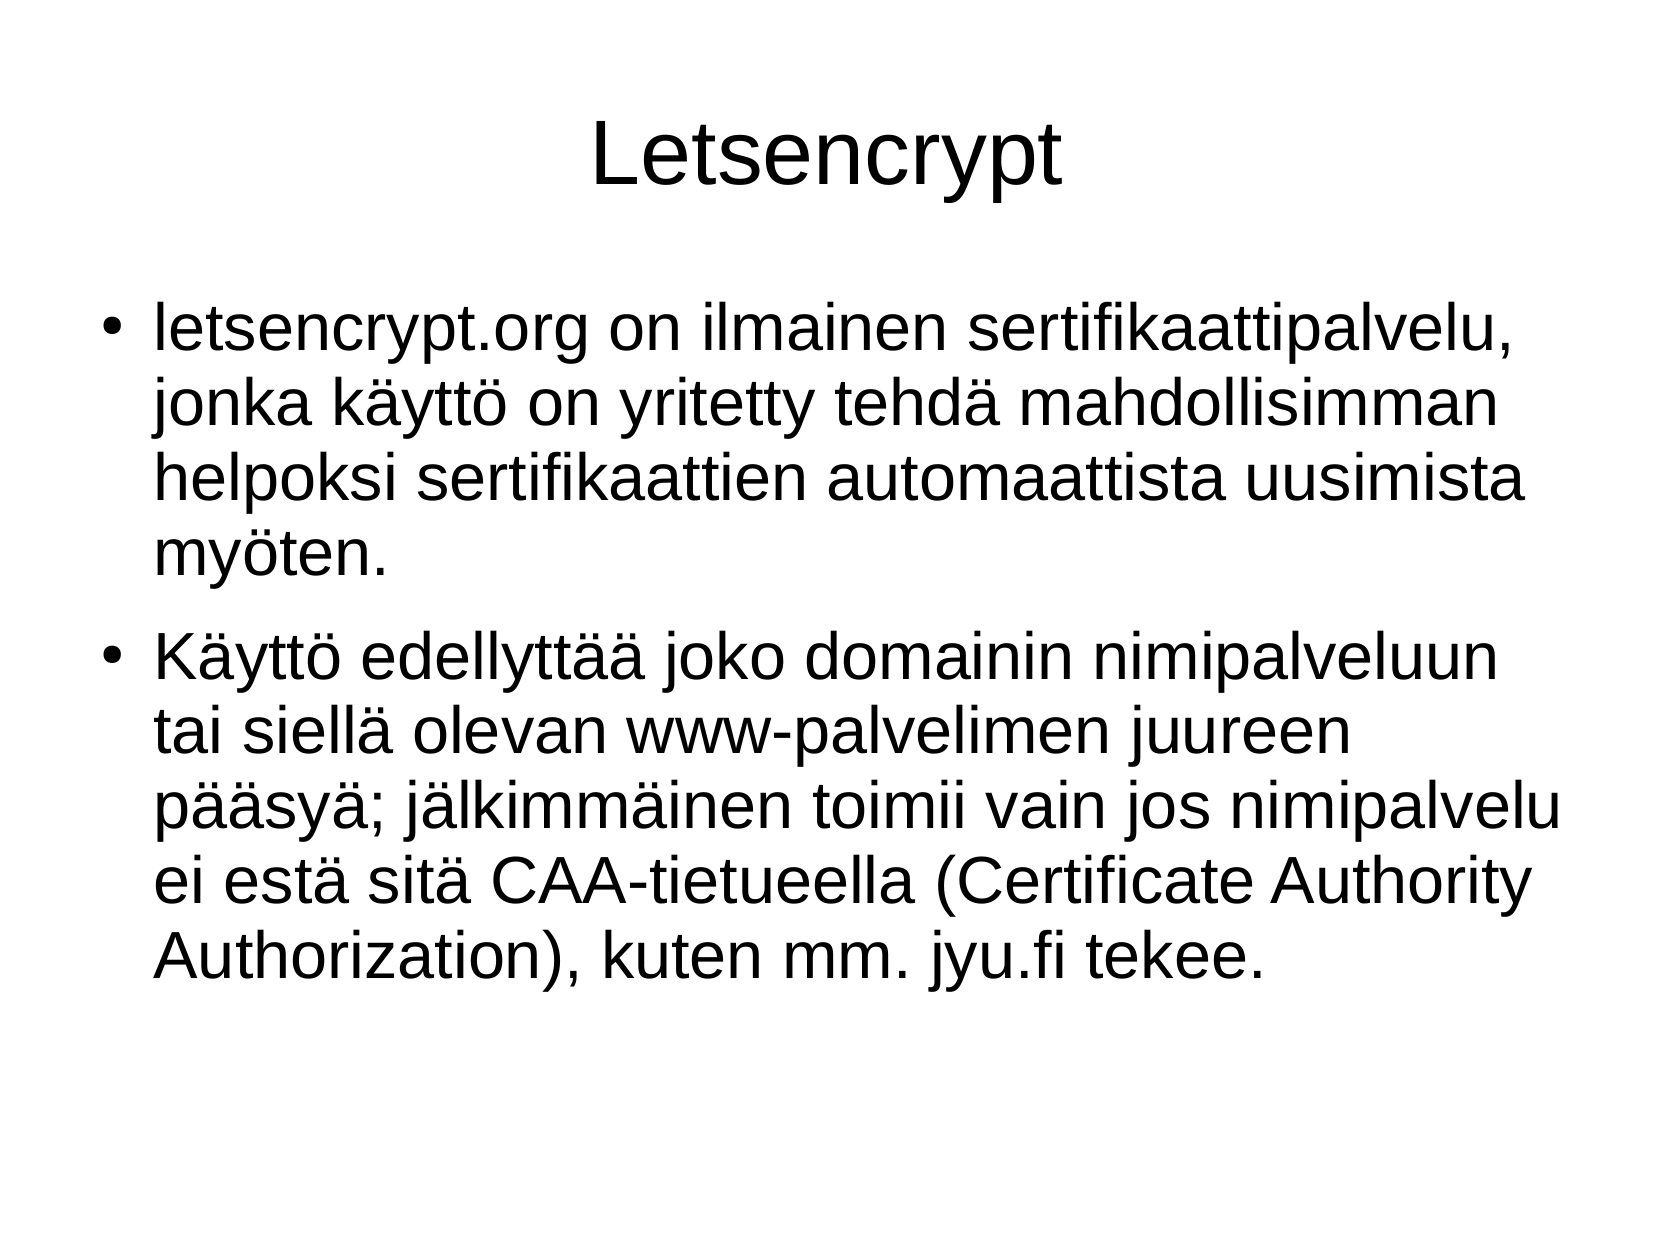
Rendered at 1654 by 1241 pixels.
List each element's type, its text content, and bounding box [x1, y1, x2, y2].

title Letsencrypt [82, 49, 1571, 257]
list letsencrypt.org on ilmainen sertifikaattipalvelu, jonka käyttö on yritetty tehdä mahdollisimman helpoksi sertifikaattien automaattista uusimista myöten. Käyttö edellyttää joko domainin nimipalveluun tai siellä olevan www-palvelimen juureen pääsyä; jälkimmäinen toimii vain jos nimipalvelu ei estä sitä CAA-tietueella (Certificate Authority Authorization), kuten mm. jyu.fi tekee. [82, 290, 1571, 1010]
